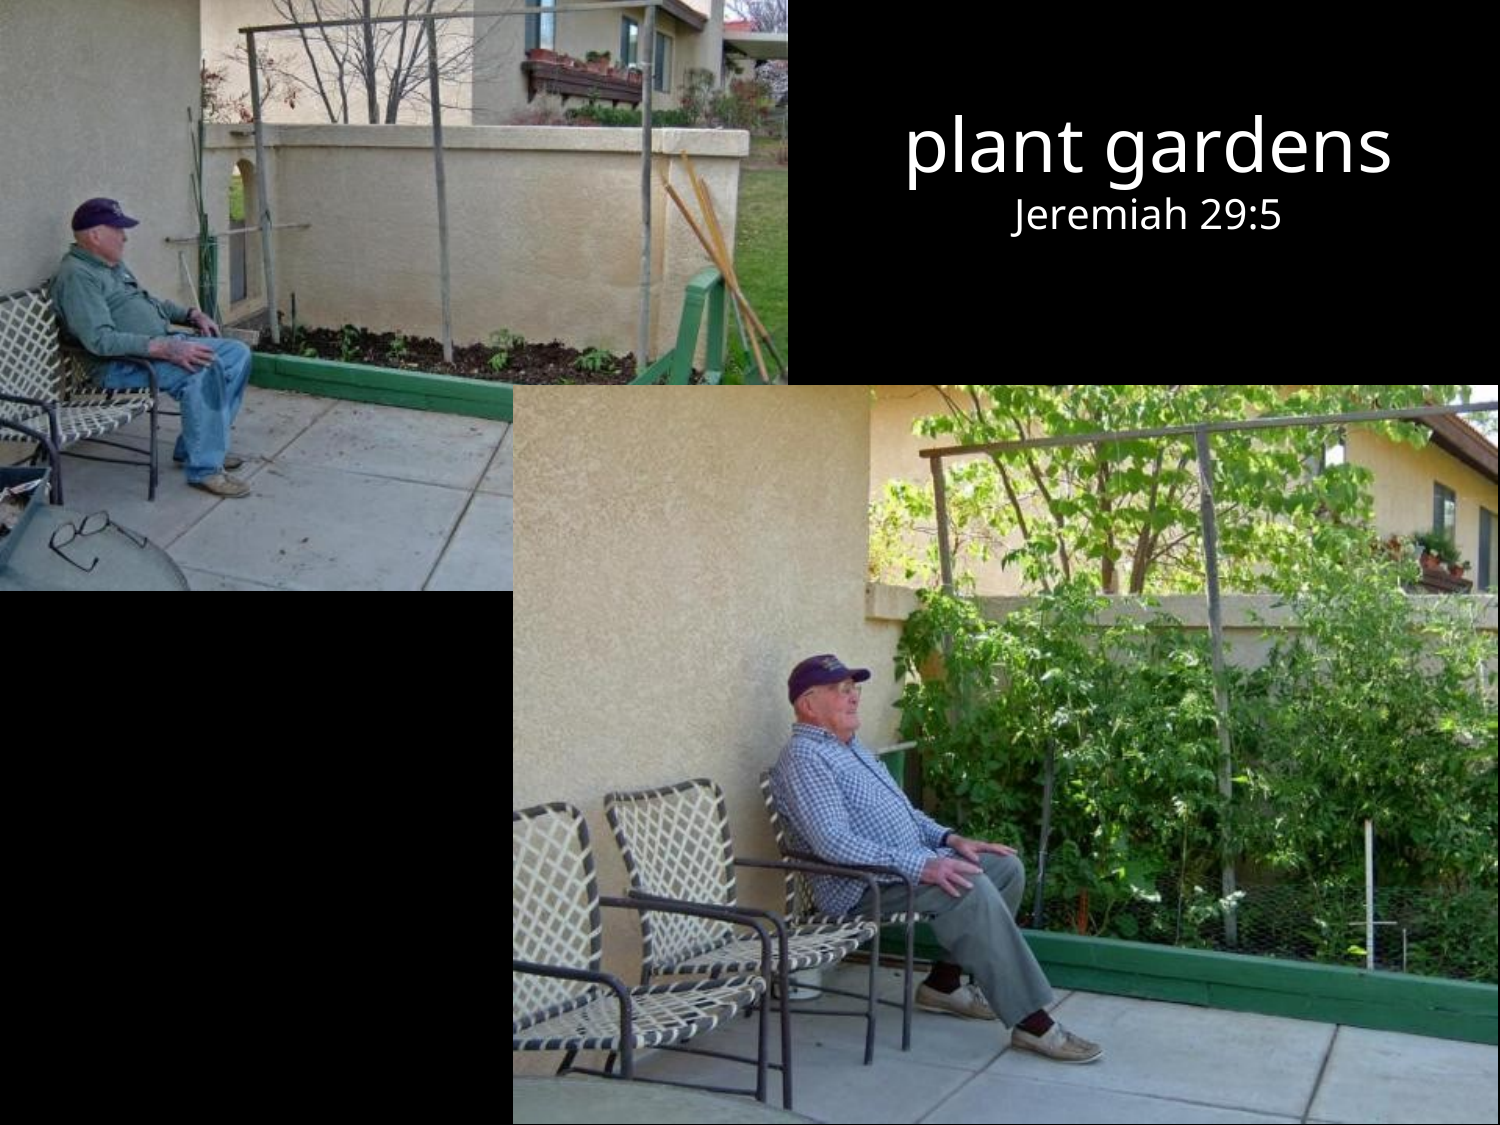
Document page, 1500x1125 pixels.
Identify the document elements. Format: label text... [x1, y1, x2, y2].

picture [0, 0, 1498, 1124]
text_box plant gardens Jeremiah 29:5 [797, 0, 1500, 381]
